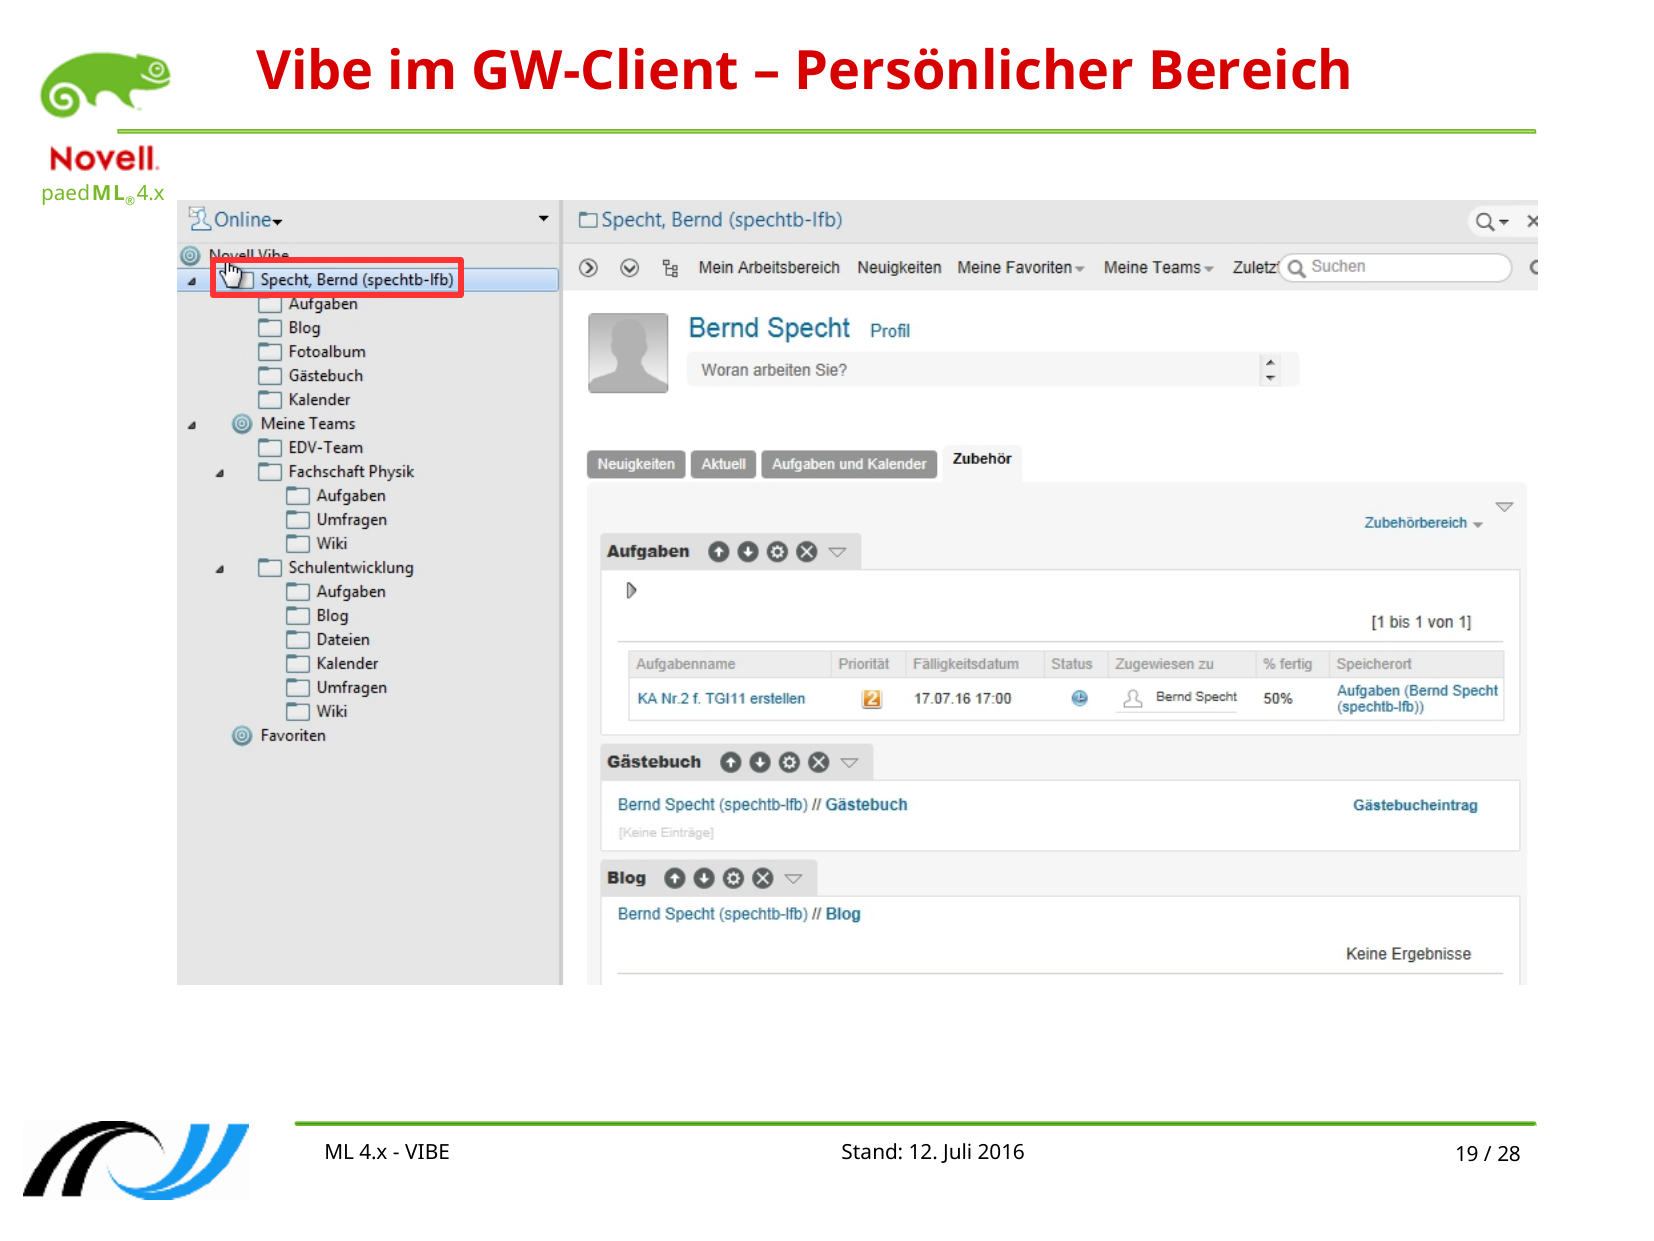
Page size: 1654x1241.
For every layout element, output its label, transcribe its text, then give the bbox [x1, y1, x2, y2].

text_box [212, 259, 461, 296]
picture [26, 35, 184, 193]
title Vibe im GW-Client – Persönlicher Bereich [256, 7, 1530, 130]
picture [23, 1121, 249, 1200]
picture [177, 200, 1538, 985]
